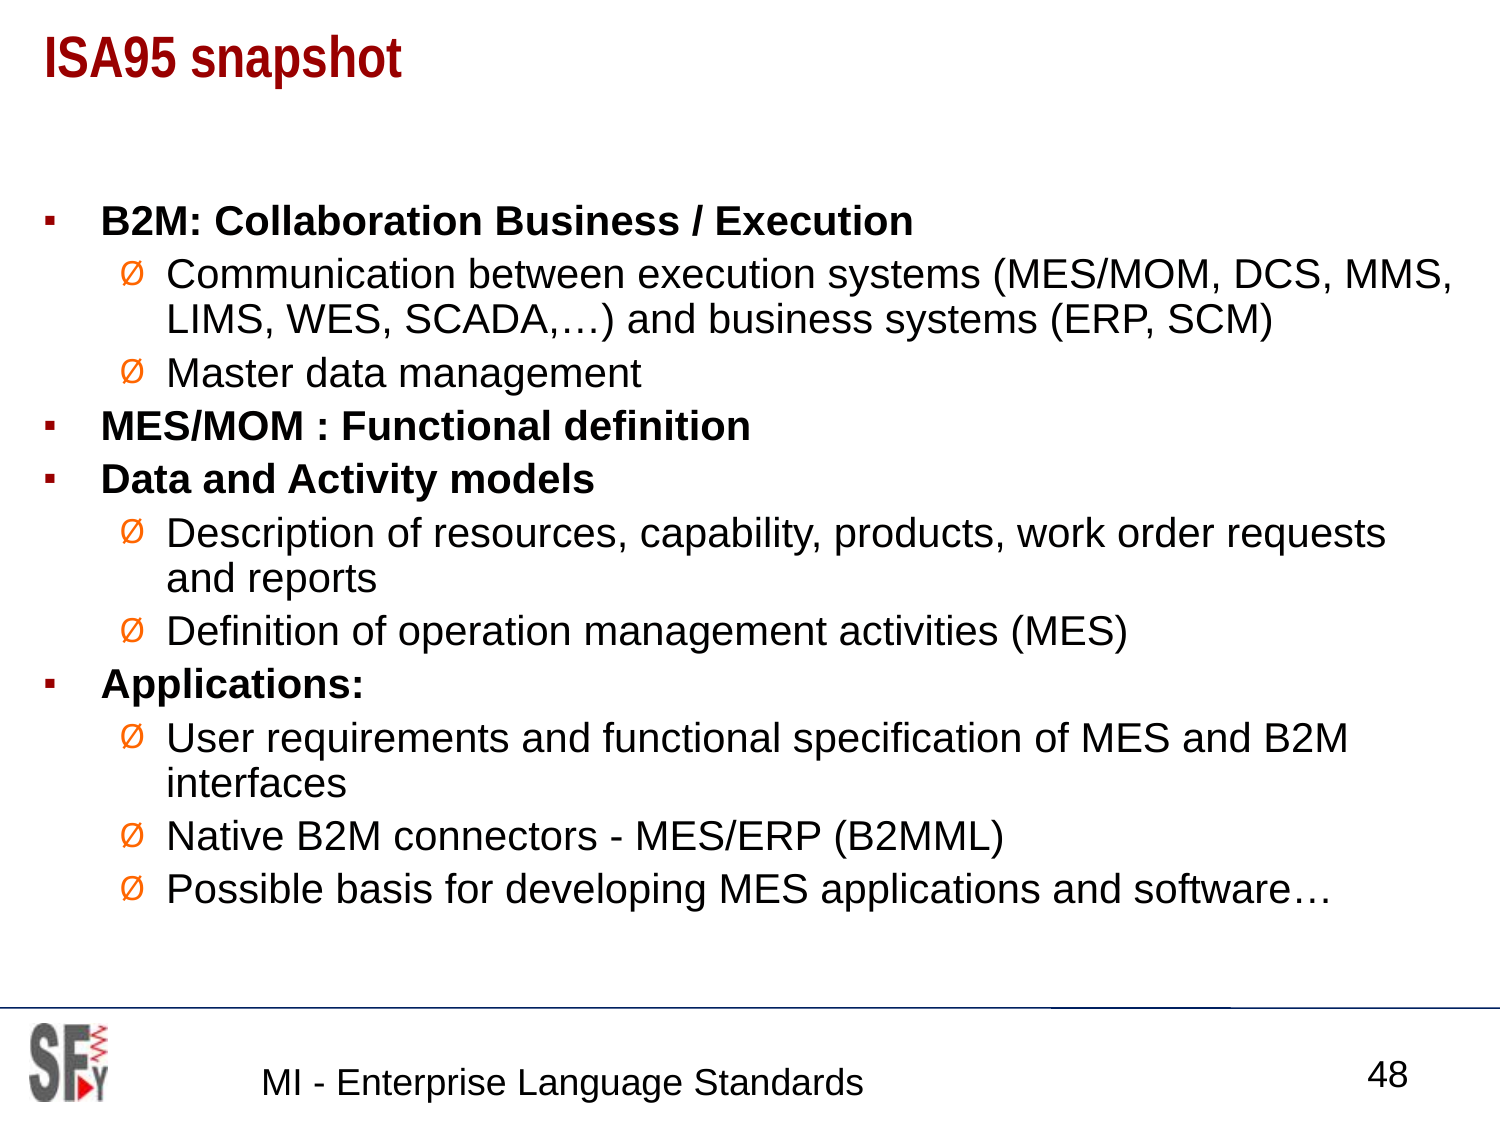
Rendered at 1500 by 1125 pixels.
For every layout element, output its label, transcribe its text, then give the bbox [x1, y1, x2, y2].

title ISA95 snapshot [29, 12, 1471, 138]
slide_number <numéro> [1352, 1034, 1490, 1103]
list B2M: Collaboration Business / Execution Communication between execution systems (MES/MOM, DCS, MMS, LIMS, WES, SCADA,…) and business systems (ERP, SCM) Master data management MES/MOM : Functional definition Data and Activity models Description of resources, capability, products, work order requests and reports Definition of operation management activities (MES) Applications: User requirements and functional specification of MES and B2M interfaces Native B2M connectors - MES/ERP (B2MML) Possible basis for developing MES applications and software… [29, 184, 1471, 988]
footer MI - Enterprise Language Standards [246, 1042, 1266, 1103]
picture [29, 1023, 108, 1102]
